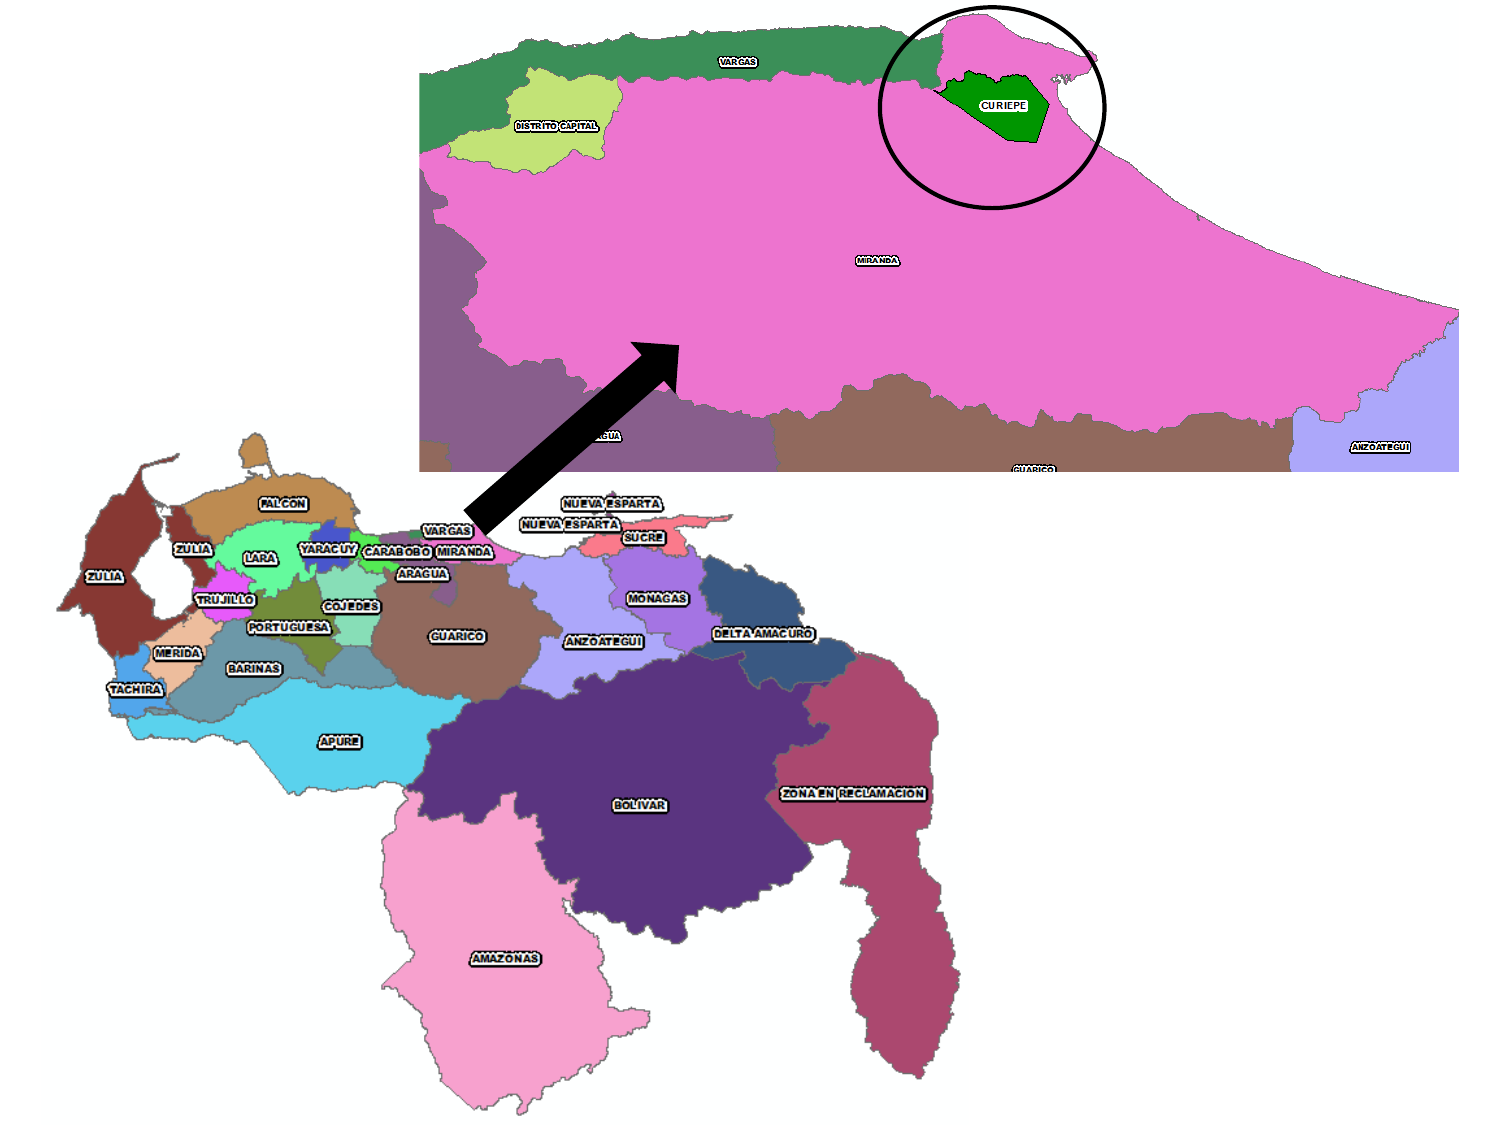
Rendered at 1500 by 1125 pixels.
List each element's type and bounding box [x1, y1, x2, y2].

text_box [466, 344, 677, 533]
picture [41, 0, 1459, 1125]
